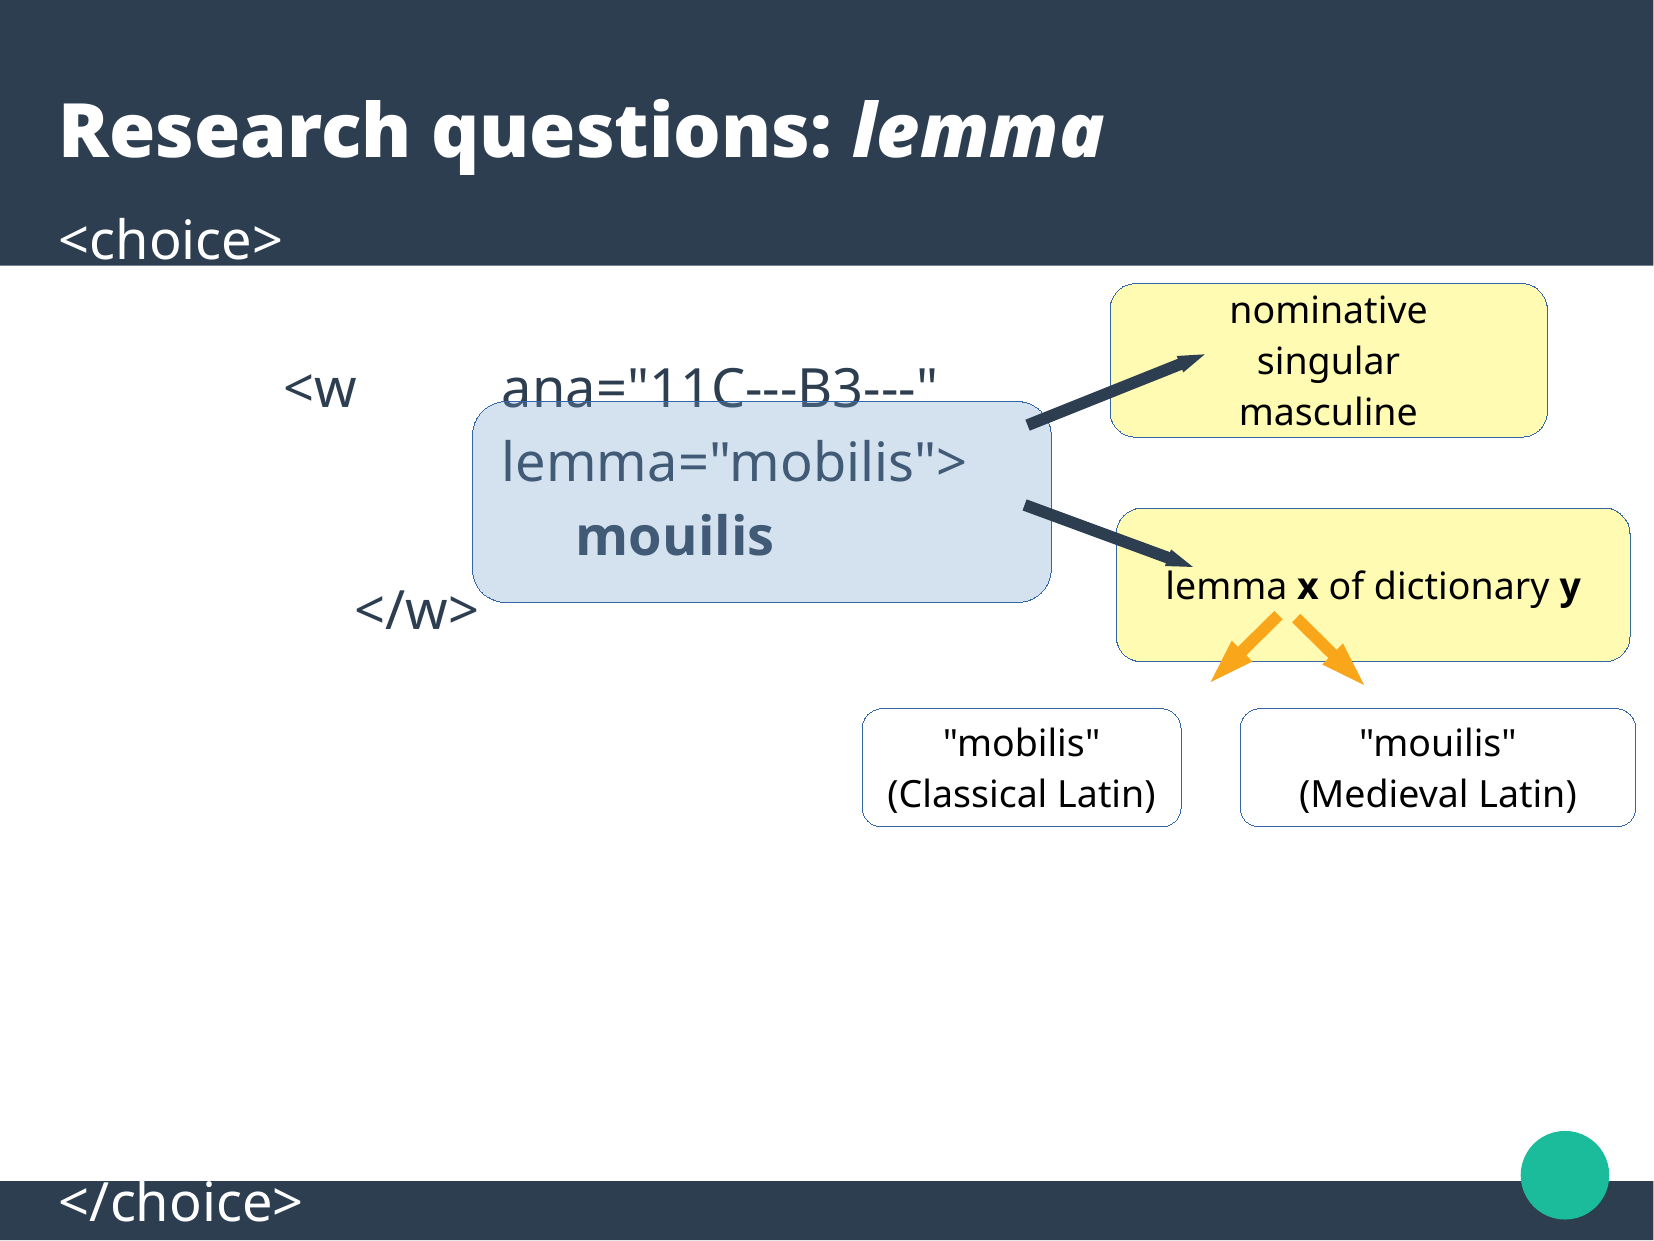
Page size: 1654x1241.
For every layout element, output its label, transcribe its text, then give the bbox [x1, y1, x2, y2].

title Research questions: lemma [59, 49, 1595, 207]
text_box [472, 401, 1052, 603]
text_box "mobilis" (Classical Latin) [862, 708, 1182, 827]
subtitle <choice> <sic> <w ana="11C---B3---" lemma="mobilis"> mouilis </w> </sic> <corr cert="medium" type="mouilis"> <w ana="11C---B3---" lemma="mobilis"> mobilis </w> </corr> </choice> [59, 283, 1595, 1230]
text_box "mouilis" (Medieval Latin) [1240, 708, 1636, 827]
text_box lemma x of dictionary y [1595, 508, 1631, 662]
